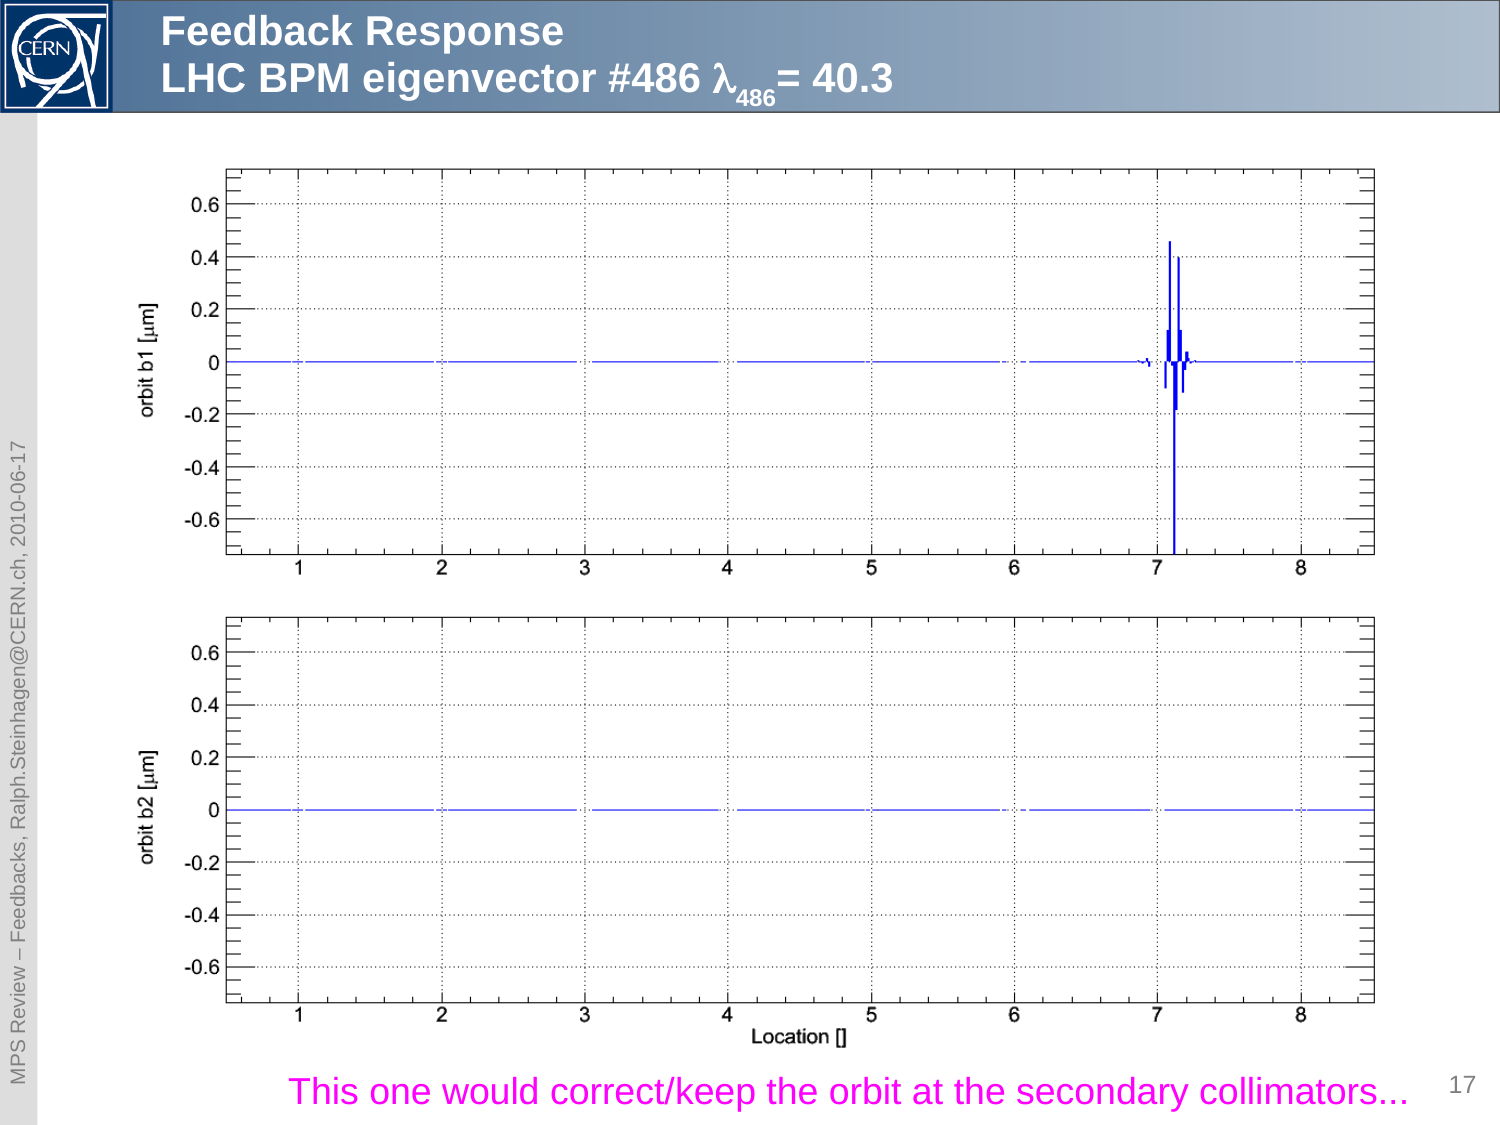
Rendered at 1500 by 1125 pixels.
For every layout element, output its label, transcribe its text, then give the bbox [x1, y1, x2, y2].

picture [96, 160, 1400, 1063]
title Feedback Response LHC BPM eigenvector #486 l486= 40.3 [160, 5, 1340, 114]
picture [0, 0, 113, 113]
text_box This one would correct/keep the orbit at the secondary collimators... [273, 1062, 1424, 1120]
